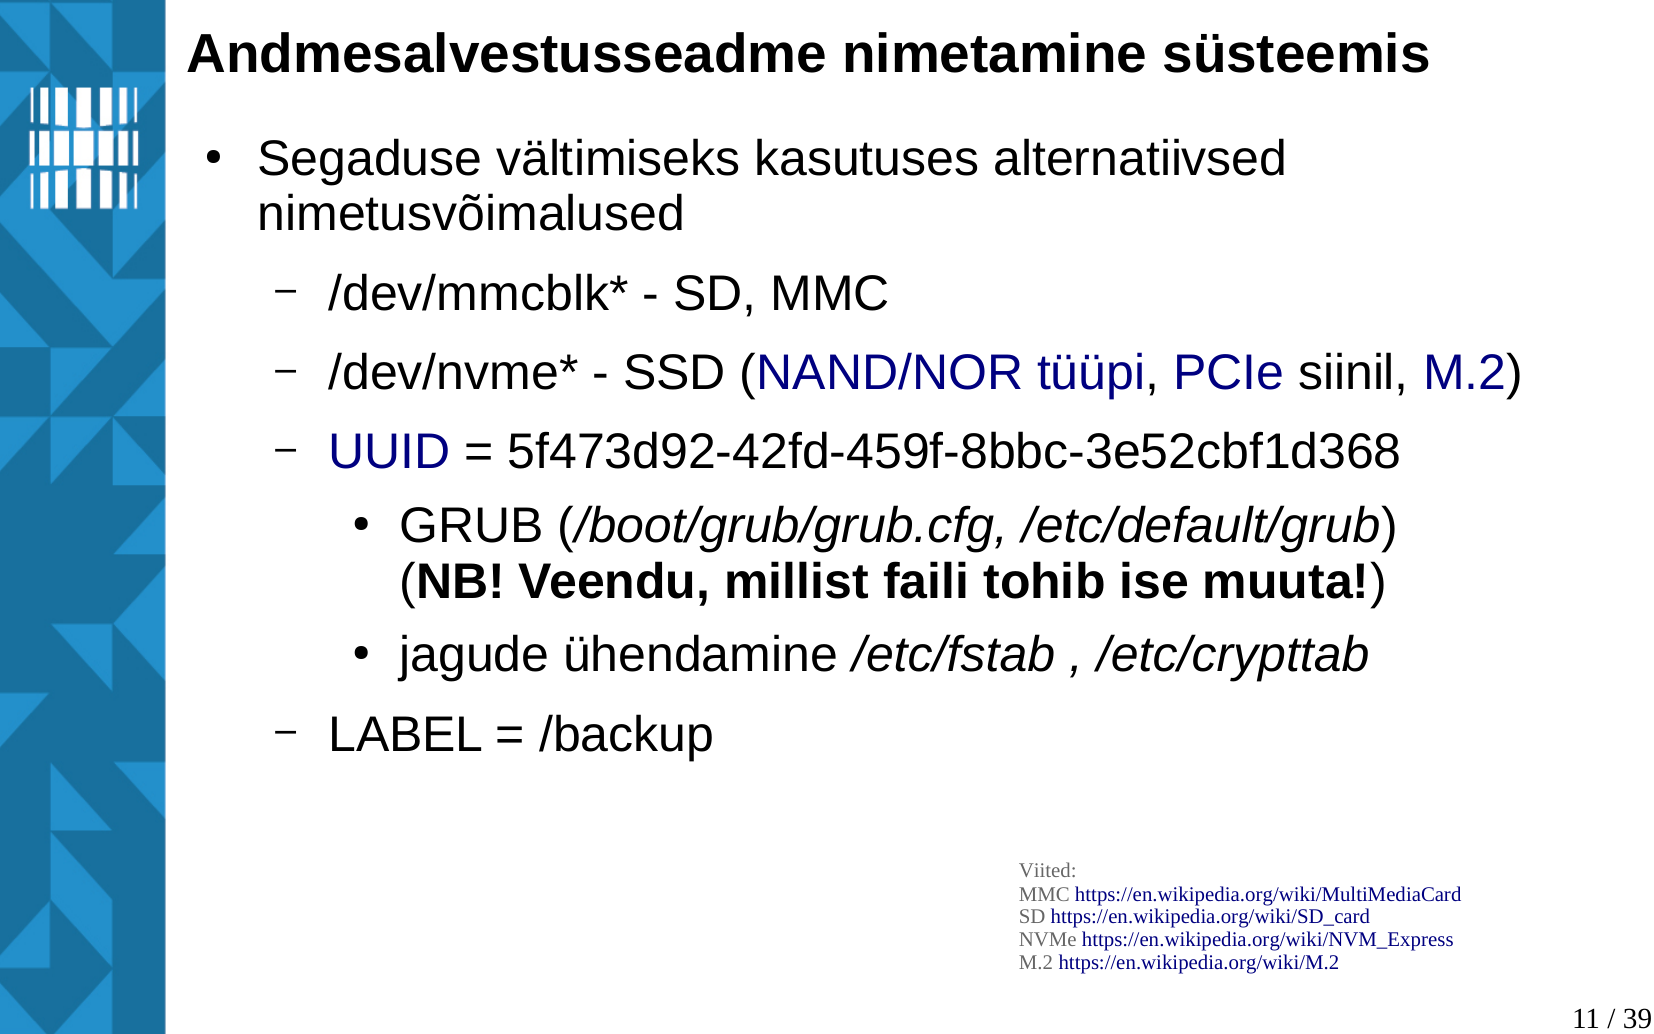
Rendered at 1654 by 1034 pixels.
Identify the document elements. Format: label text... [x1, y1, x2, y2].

text_box Viited: MMC https://en.wikipedia.org/wiki/MultiMediaCard SD https://en.wikipedia.org/wiki/SD_card NVMe https://en.wikipedia.org/wiki/NVM_Express M.2 https://en.wikipedia.org/wiki/M.2 [1018, 859, 1536, 975]
list Segaduse vältimiseks kasutuses alternatiivsed nimetusvõimalused /dev/mmcblk* - SD, MMC /dev/nvme* - SSD (NAND/NOR tüüpi, PCIe siinil, M.2) UUID = 5f473d92-42fd-459f-8bbc-3e52cbf1d368 GRUB (/boot/grub/grub.cfg, /etc/default/grub) (NB! Veendu, millist faili tohib ise muuta!) jagude ühendamine /etc/fstab , /etc/crypttab LABEL = /backup [186, 129, 1565, 997]
title Andmesalvestusseadme nimetamine süsteemis [186, 1, 1536, 105]
